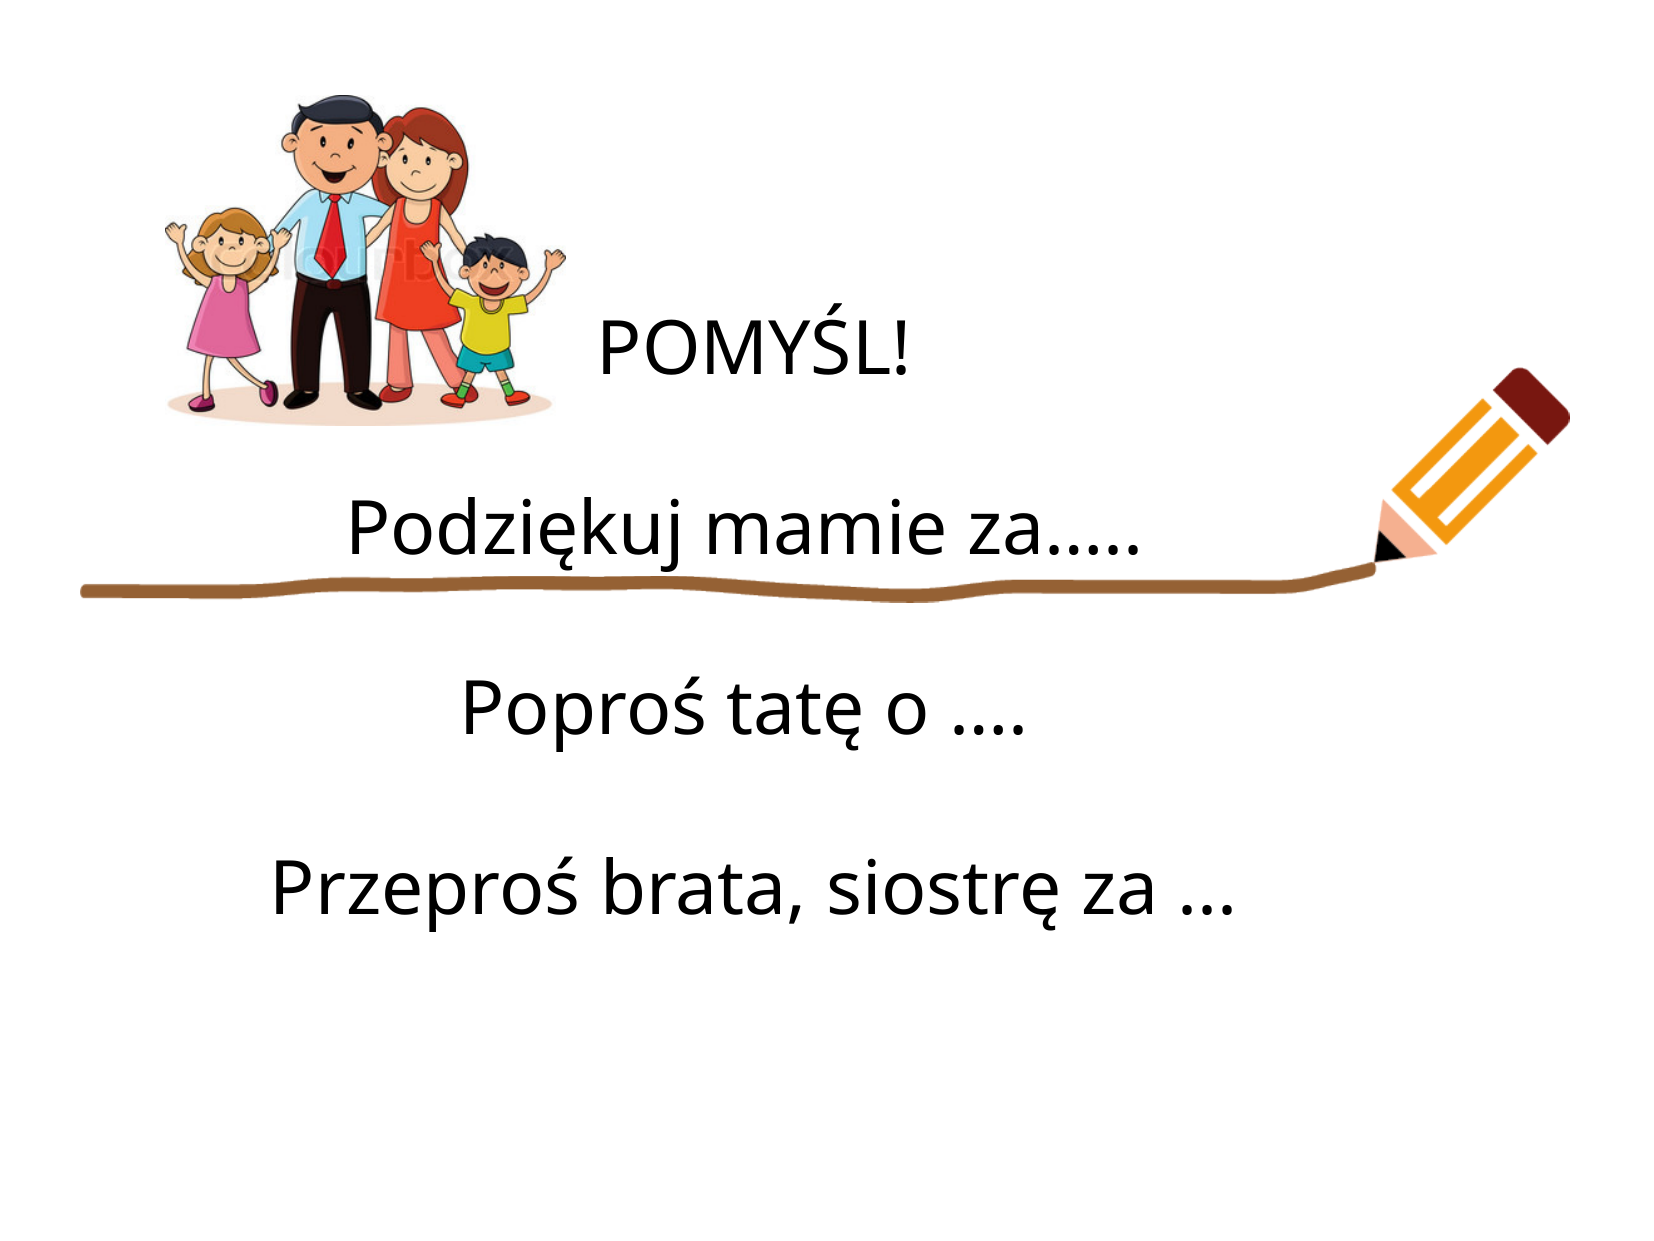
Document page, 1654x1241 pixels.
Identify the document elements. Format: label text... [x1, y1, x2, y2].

picture [165, 95, 566, 426]
title POMYŚL! Podziękuj mamie za….. Poproś tatę o …. Przeproś brata, siostrę za ... [106, 200, 1403, 1028]
